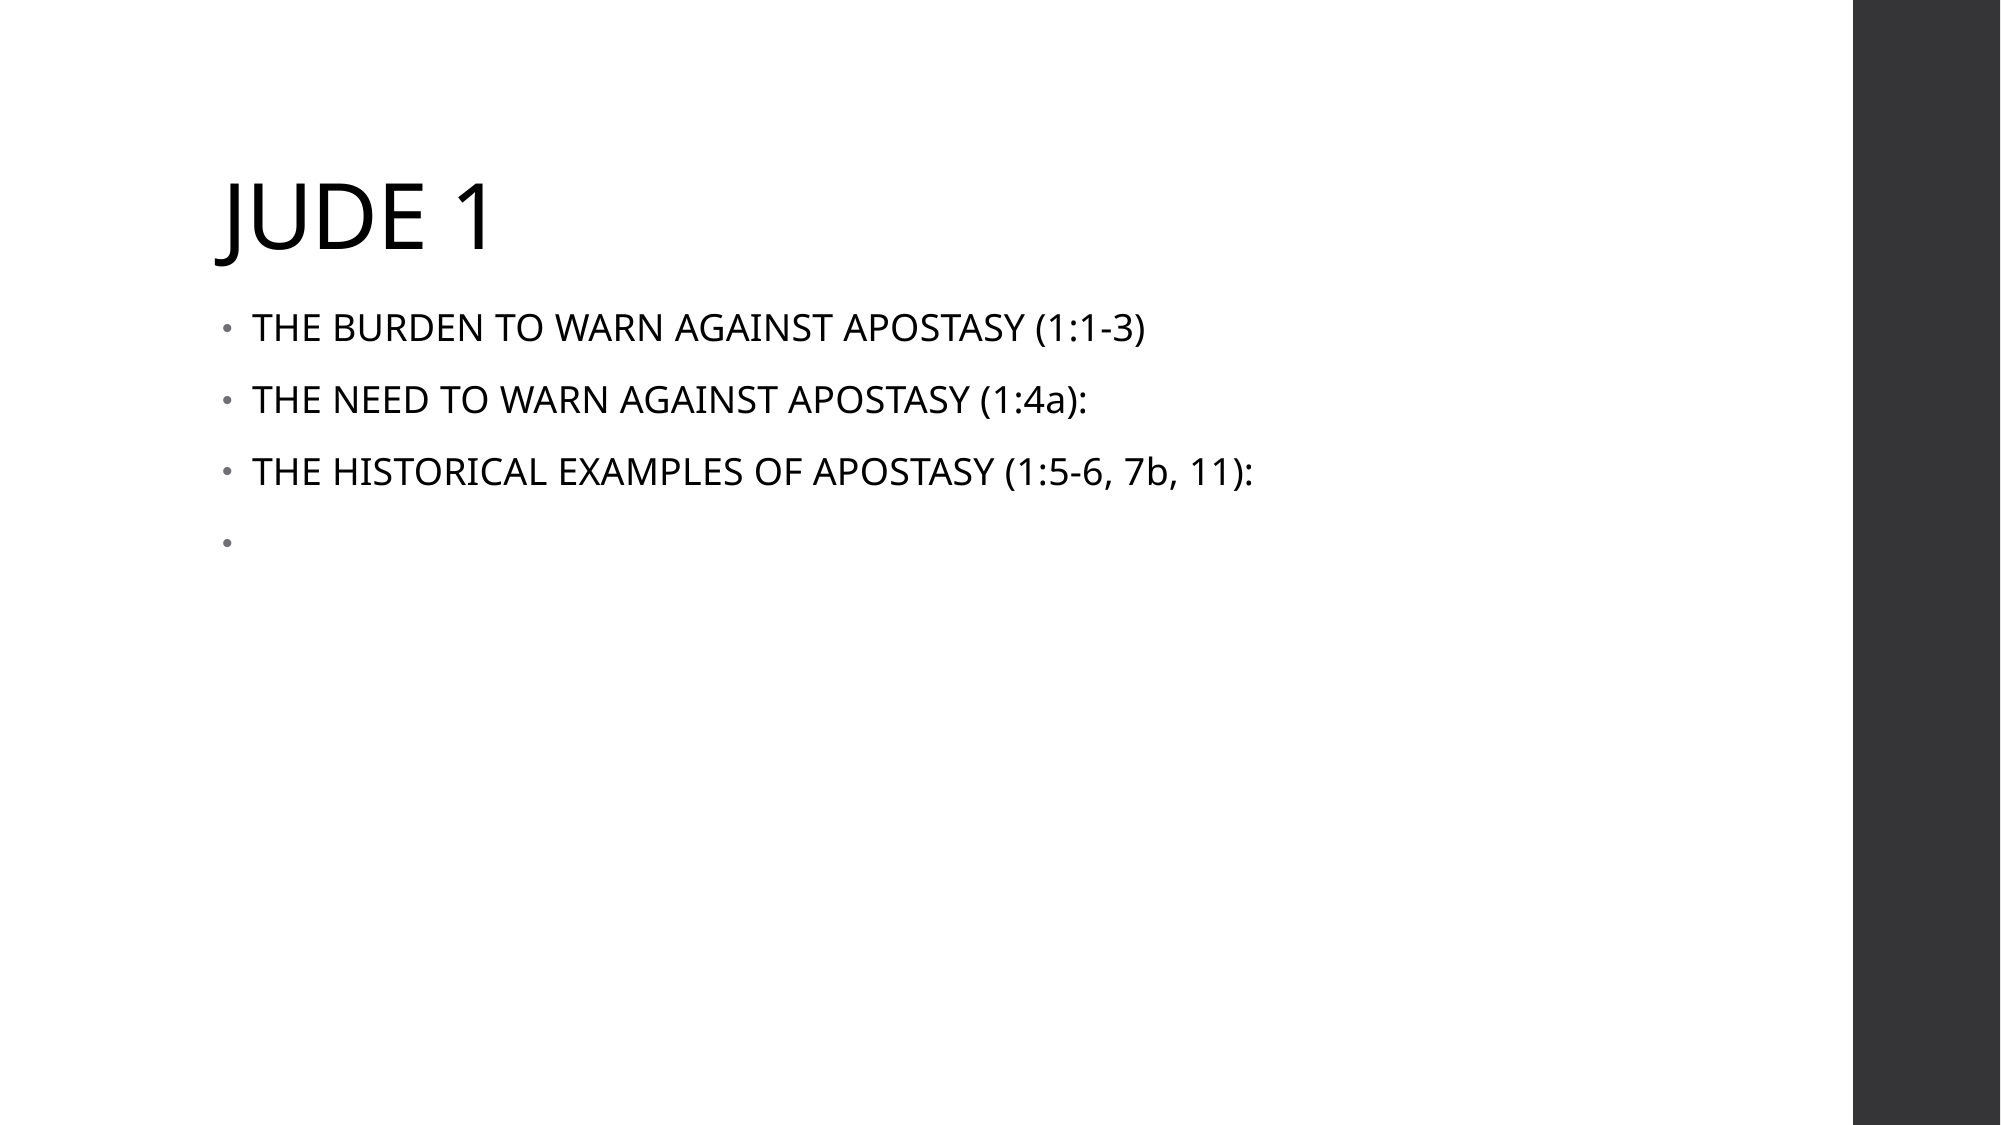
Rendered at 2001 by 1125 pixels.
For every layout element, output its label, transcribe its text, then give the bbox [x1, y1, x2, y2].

list THE BURDEN TO WARN AGAINST APOSTASY (1:1-3) THE NEED TO WARN AGAINST APOSTASY (1:4a): THE HISTORICAL EXAMPLES OF APOSTASY (1:5-6, 7b, 11): [206, 299, 1617, 1014]
title JUDE 1 [206, 60, 1797, 278]
